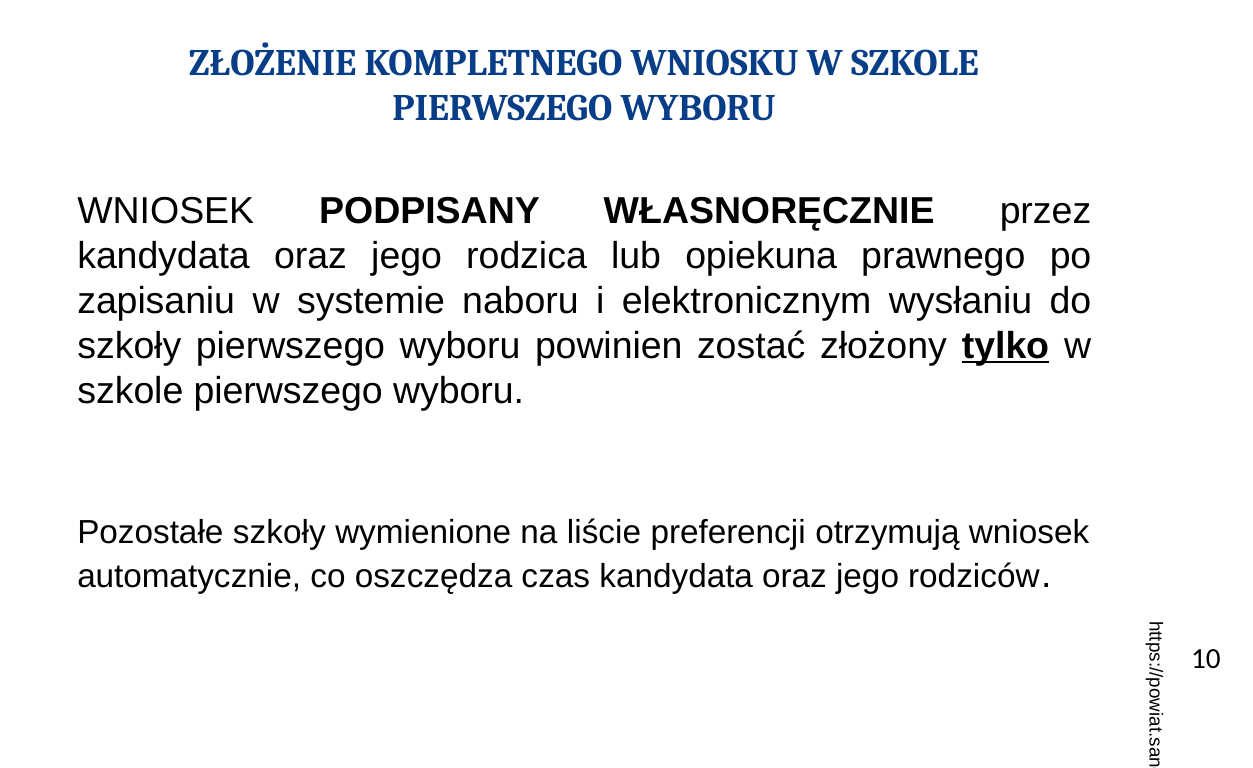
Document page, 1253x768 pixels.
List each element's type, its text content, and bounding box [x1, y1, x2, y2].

text_box https://powiat.sandomierz.pl/ [1125, 606, 1176, 768]
list WNIOSEK PODPISANY WŁASNORĘCZNIE przez kandydata oraz jego rodzica lub opiekuna prawnego po zapisaniu w systemie naboru i elektronicznym wysłaniu do szkoły pierwszego wyboru powinien zostać złożony tylko w szkole pierwszego wyboru. Pozostałe szkoły wymienione na liście preferencji otrzymują wniosek automatycznie, co oszczędza czas kandydata oraz jego rodziców. [62, 179, 1106, 638]
title ZŁOŻENIE KOMPLETNEGO WNIOSKU W SZKOLE PIERWSZEGO WYBORU [62, 30, 1106, 159]
text_box [1176, 632, 1244, 677]
